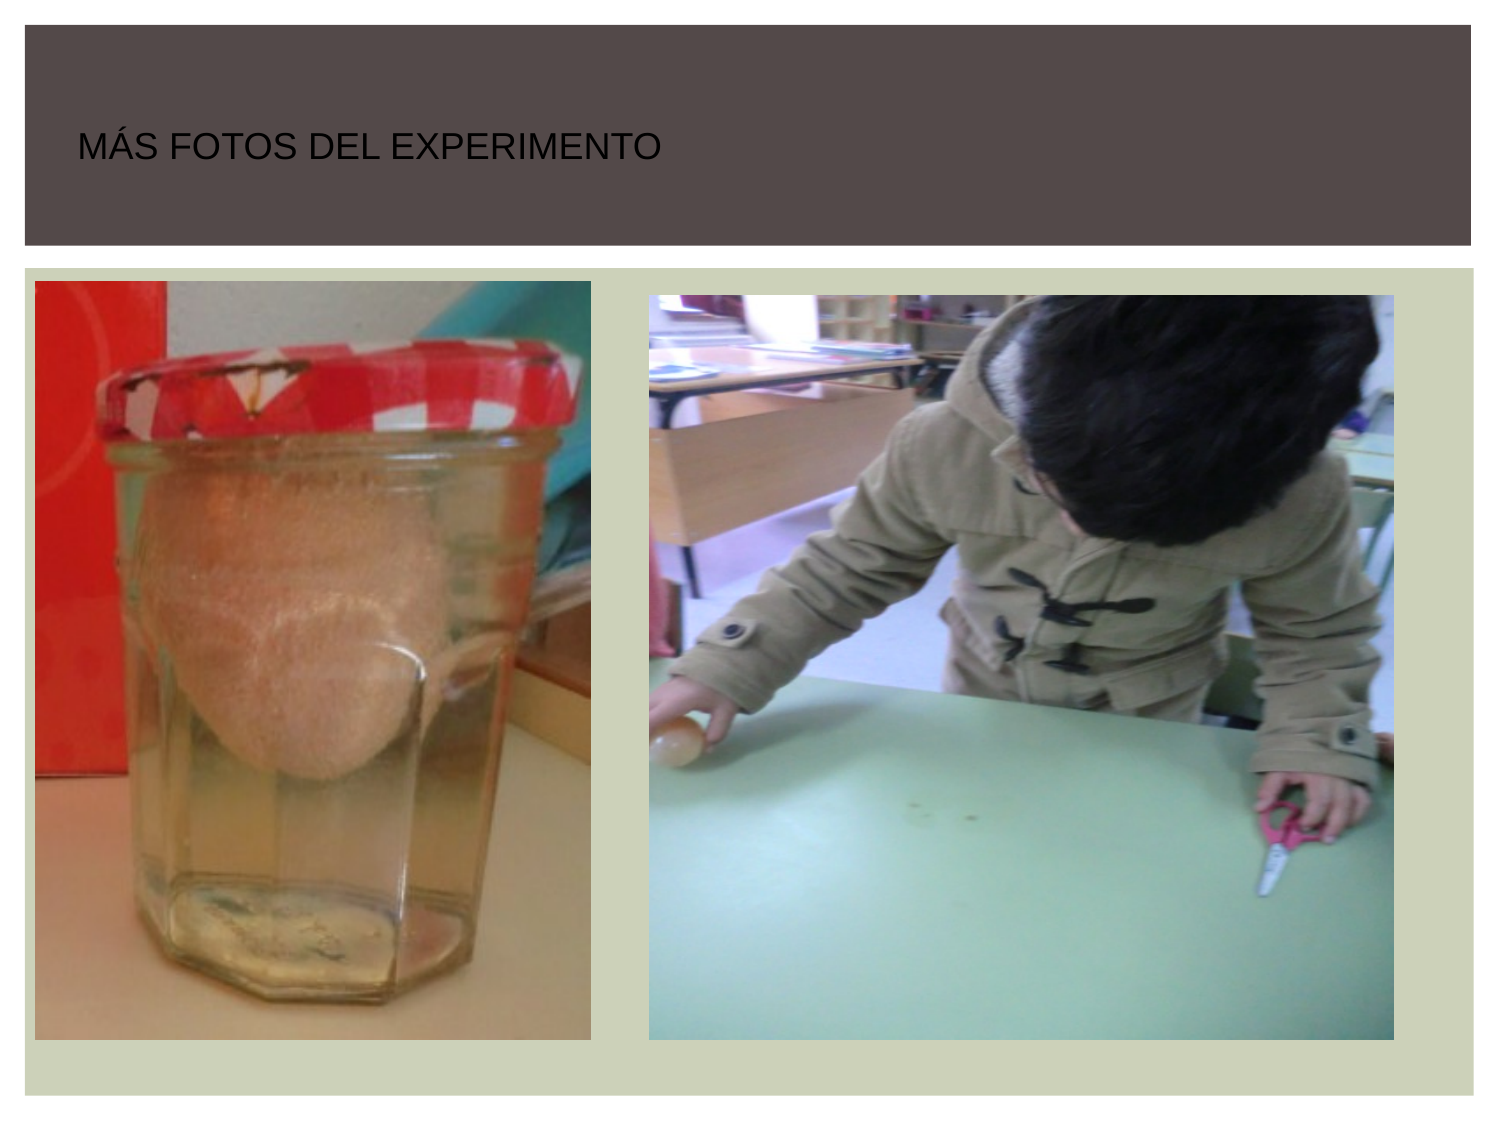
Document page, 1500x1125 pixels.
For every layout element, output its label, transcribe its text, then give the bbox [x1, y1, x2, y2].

picture [649, 295, 1394, 1040]
title MÁS FOTOS DEL EXPERIMENTO [62, 58, 1438, 232]
picture [35, 281, 591, 1040]
